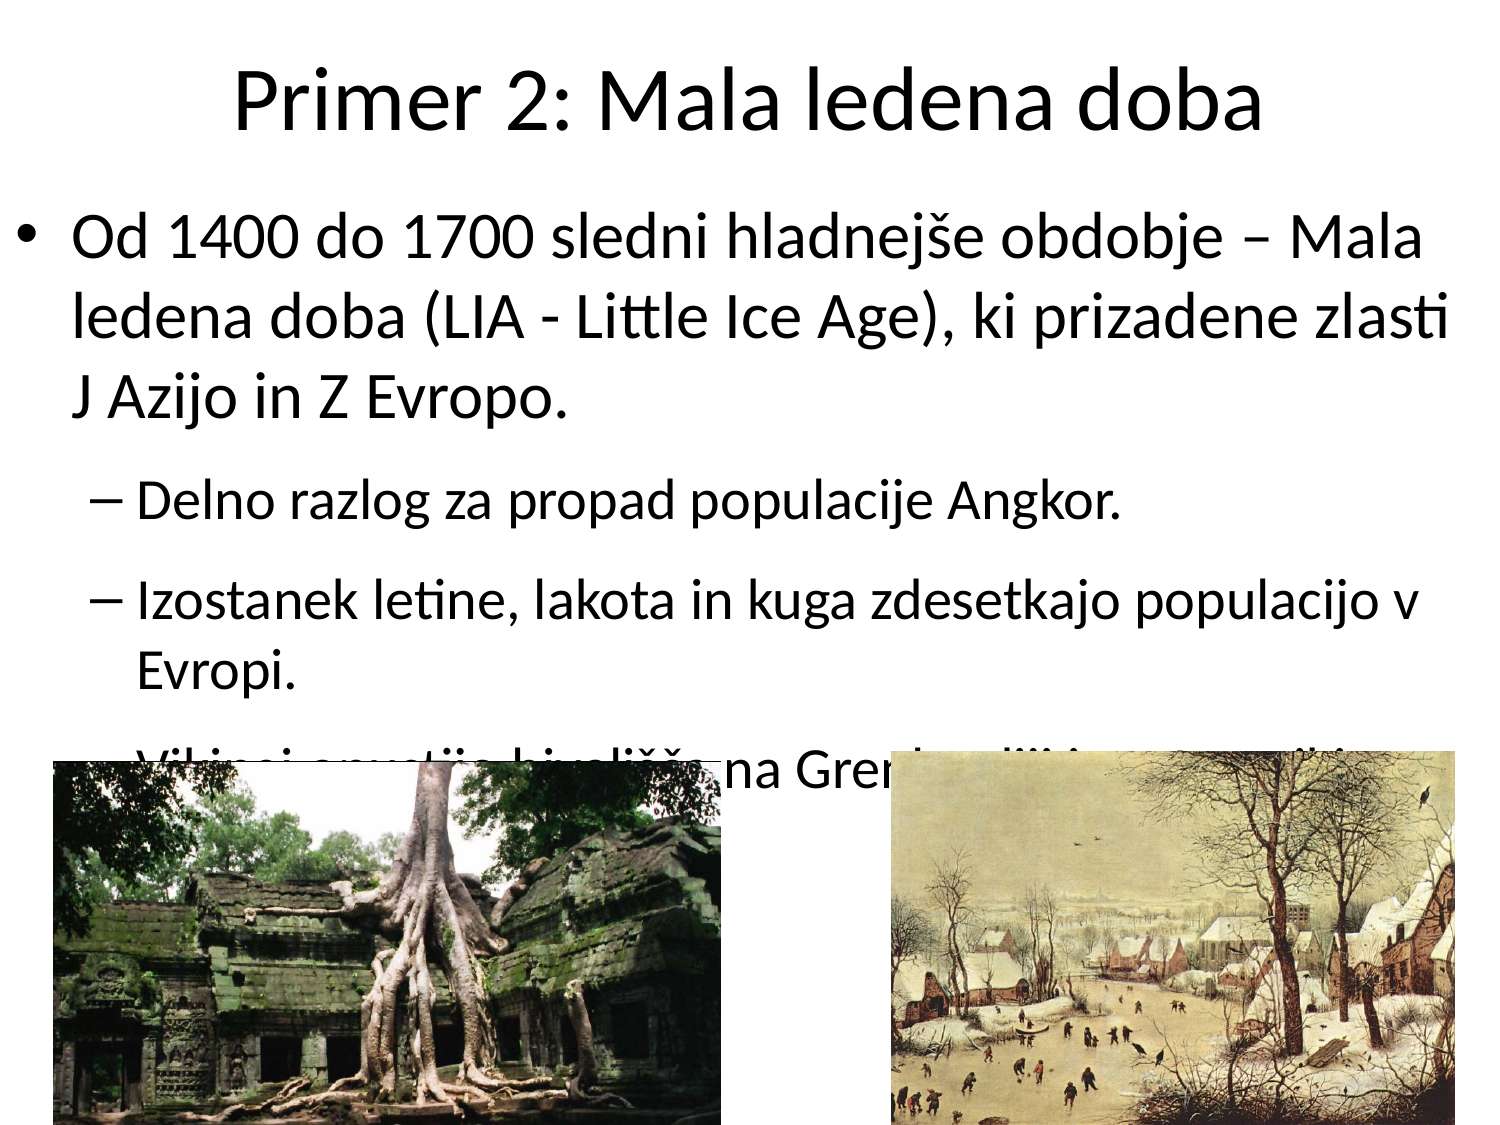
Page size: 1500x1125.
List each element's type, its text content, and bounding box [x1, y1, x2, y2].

picture [53, 761, 721, 1125]
title Primer 2: Mala ledena doba [0, 0, 1500, 184]
picture [891, 751, 1455, 1125]
list Od 1400 do 1700 sledni hladnejše obdobje – Mala ledena doba (LIA - Little Ice Age), ki prizadene zlasti J Azijo in Z Evropo. Delno razlog za propad populacije Angkor. Izostanek letine, lakota in kuga zdesetkajo populacijo v Evropi. Vikingi opustijo bivališča na Grenlandiji in v Ameriki. [0, 184, 1500, 1005]
